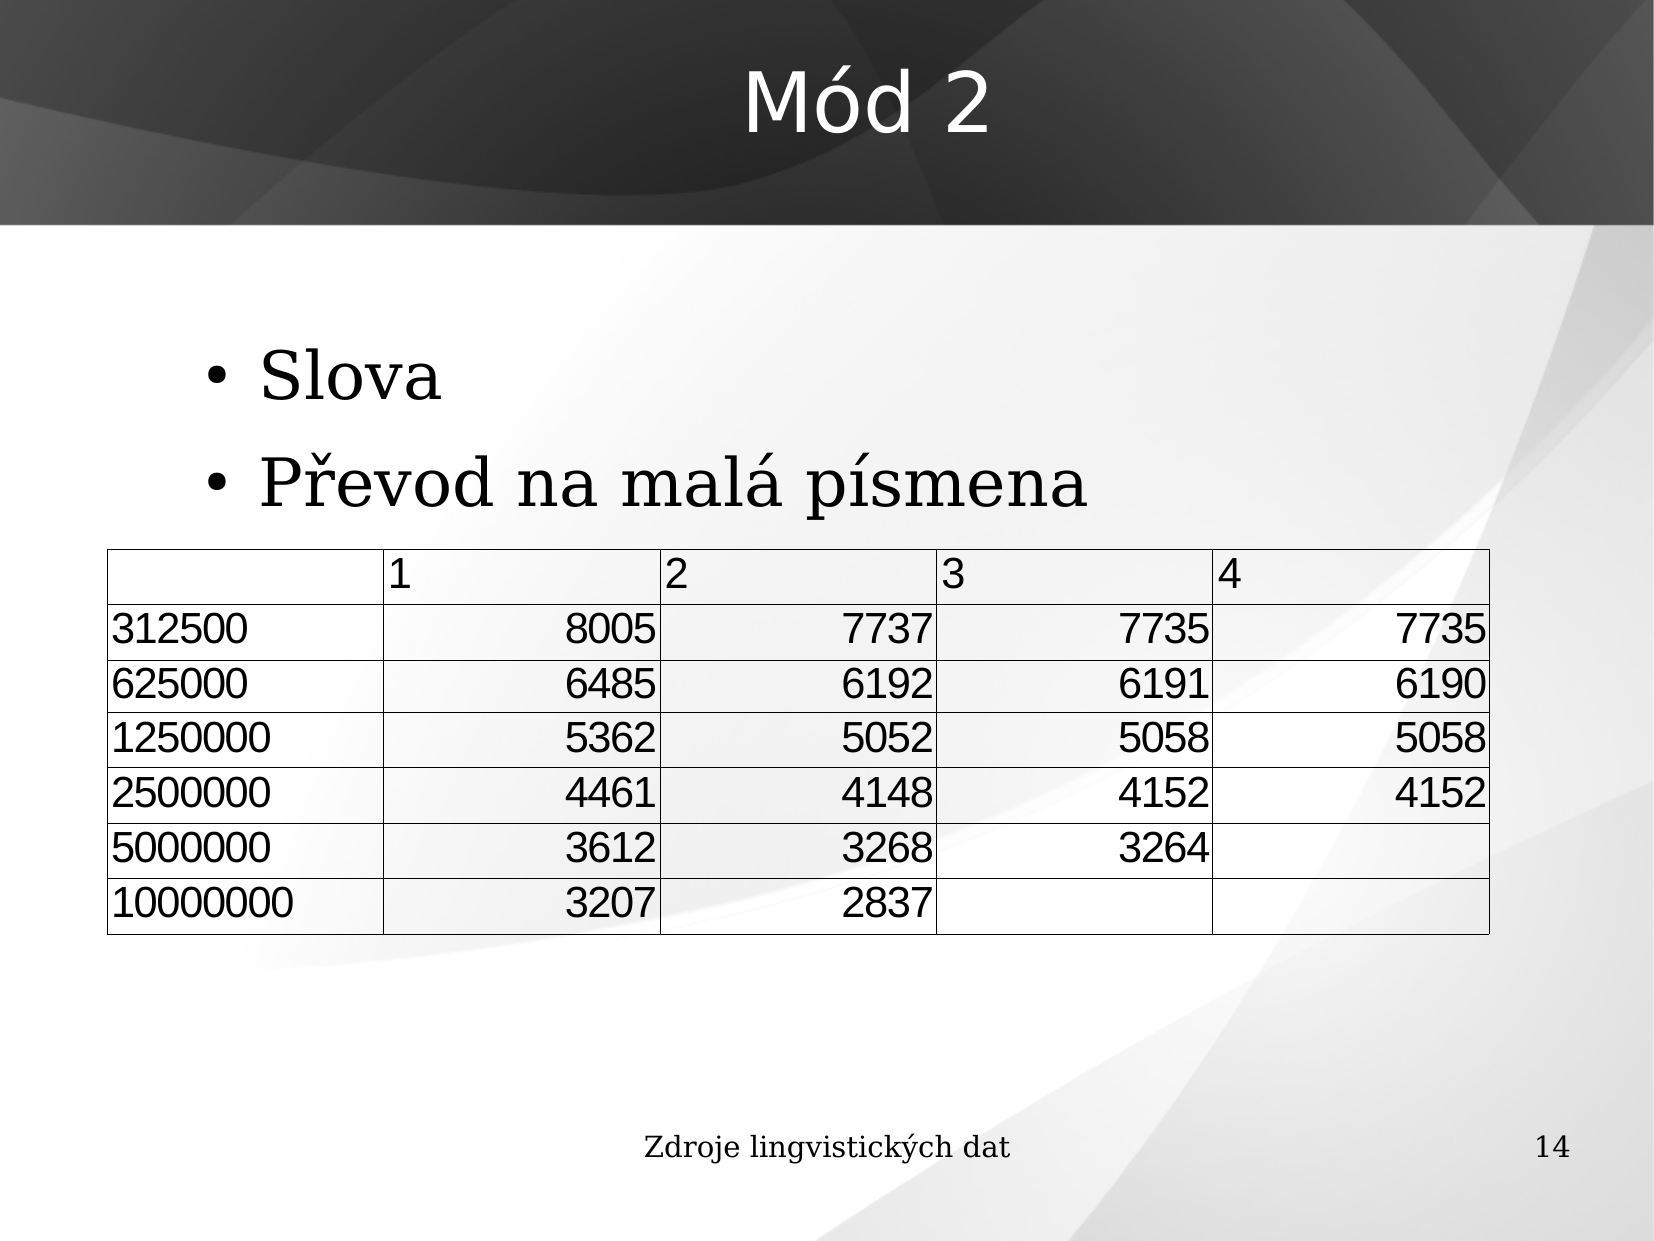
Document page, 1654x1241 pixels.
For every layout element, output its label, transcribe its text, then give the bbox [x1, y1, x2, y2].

picture [0, 0, 1654, 1241]
list Slova Převod na malá písmena [187, 337, 1538, 998]
title Mód 2 [124, 0, 1613, 208]
chart [106, 548, 187, 938]
